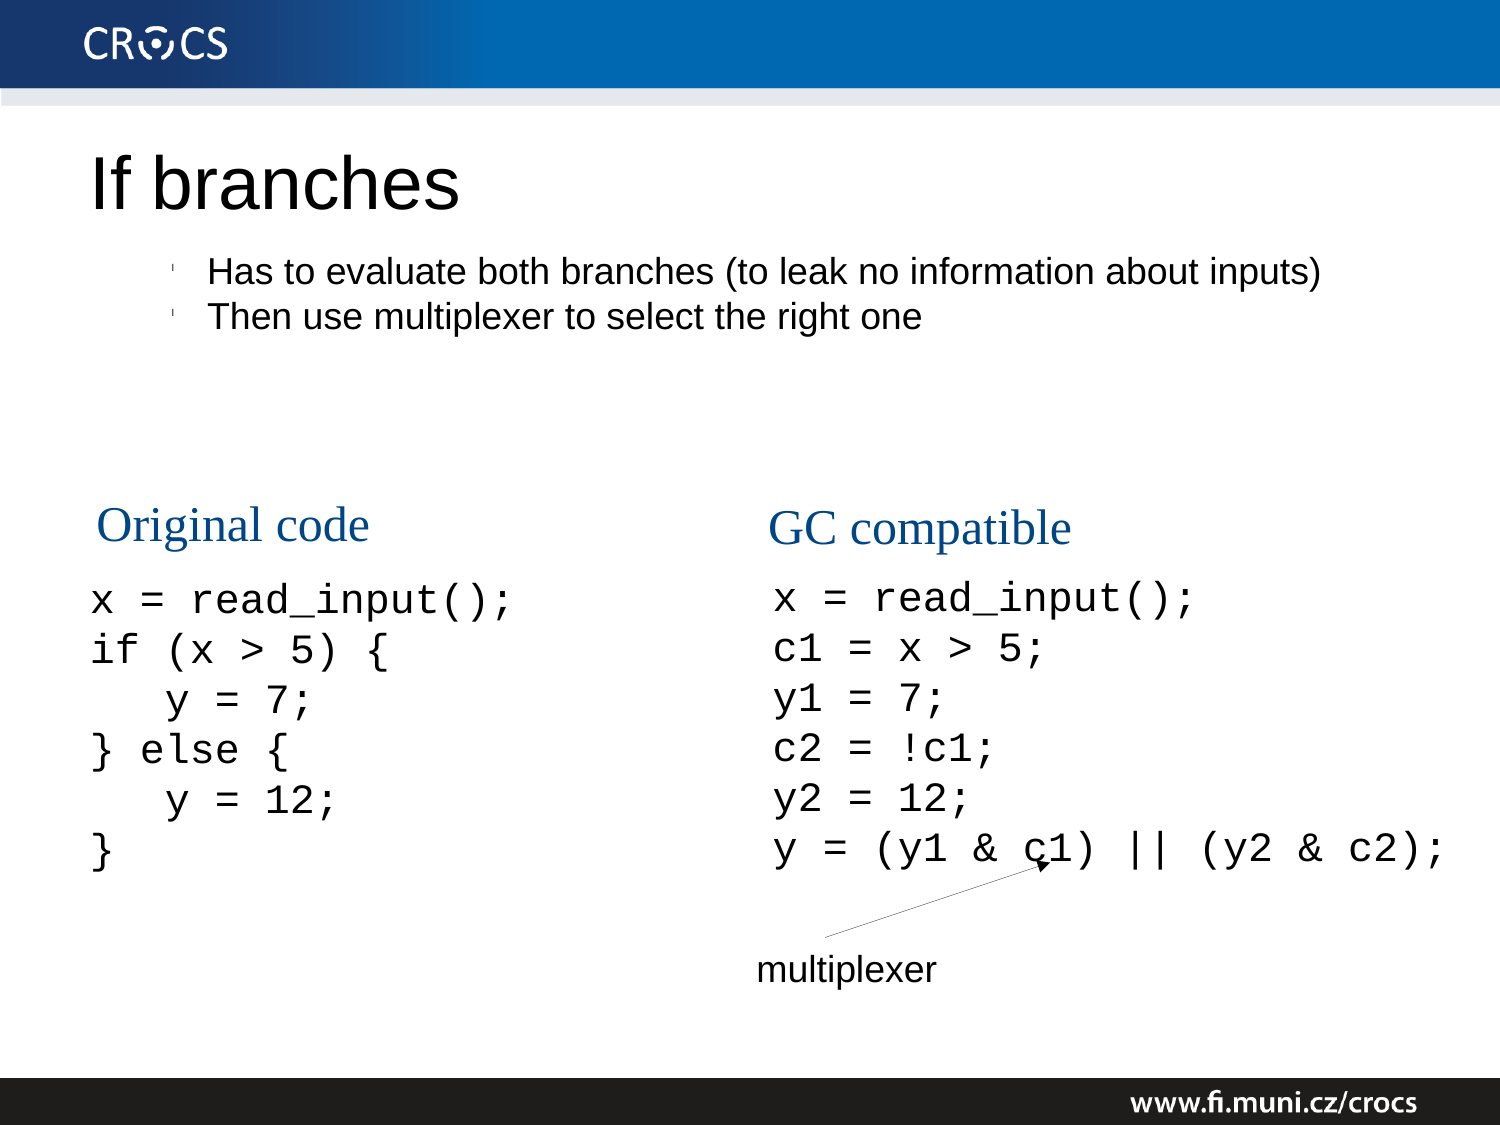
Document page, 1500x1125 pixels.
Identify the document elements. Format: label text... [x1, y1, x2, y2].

picture [0, 0, 1500, 1125]
text_box x = read_input(); if (x > 5) { y = 7; } else { y = 12; } [74, 564, 530, 863]
text_box If branches [75, 127, 638, 225]
text_box multiplexer [741, 937, 945, 994]
text_box Original code [81, 483, 386, 554]
text_box x = read_input(); c1 = x > 5; y1 = 7; c2 = !c1; y2 = 12; y = (y1 & c1) || (y2 & c2); [757, 562, 1463, 861]
text_box GC compatible [753, 487, 1088, 558]
text_box Has to evaluate both branches (to leak no information about inputs) Then use multiplexer to select the right one [156, 239, 1238, 338]
